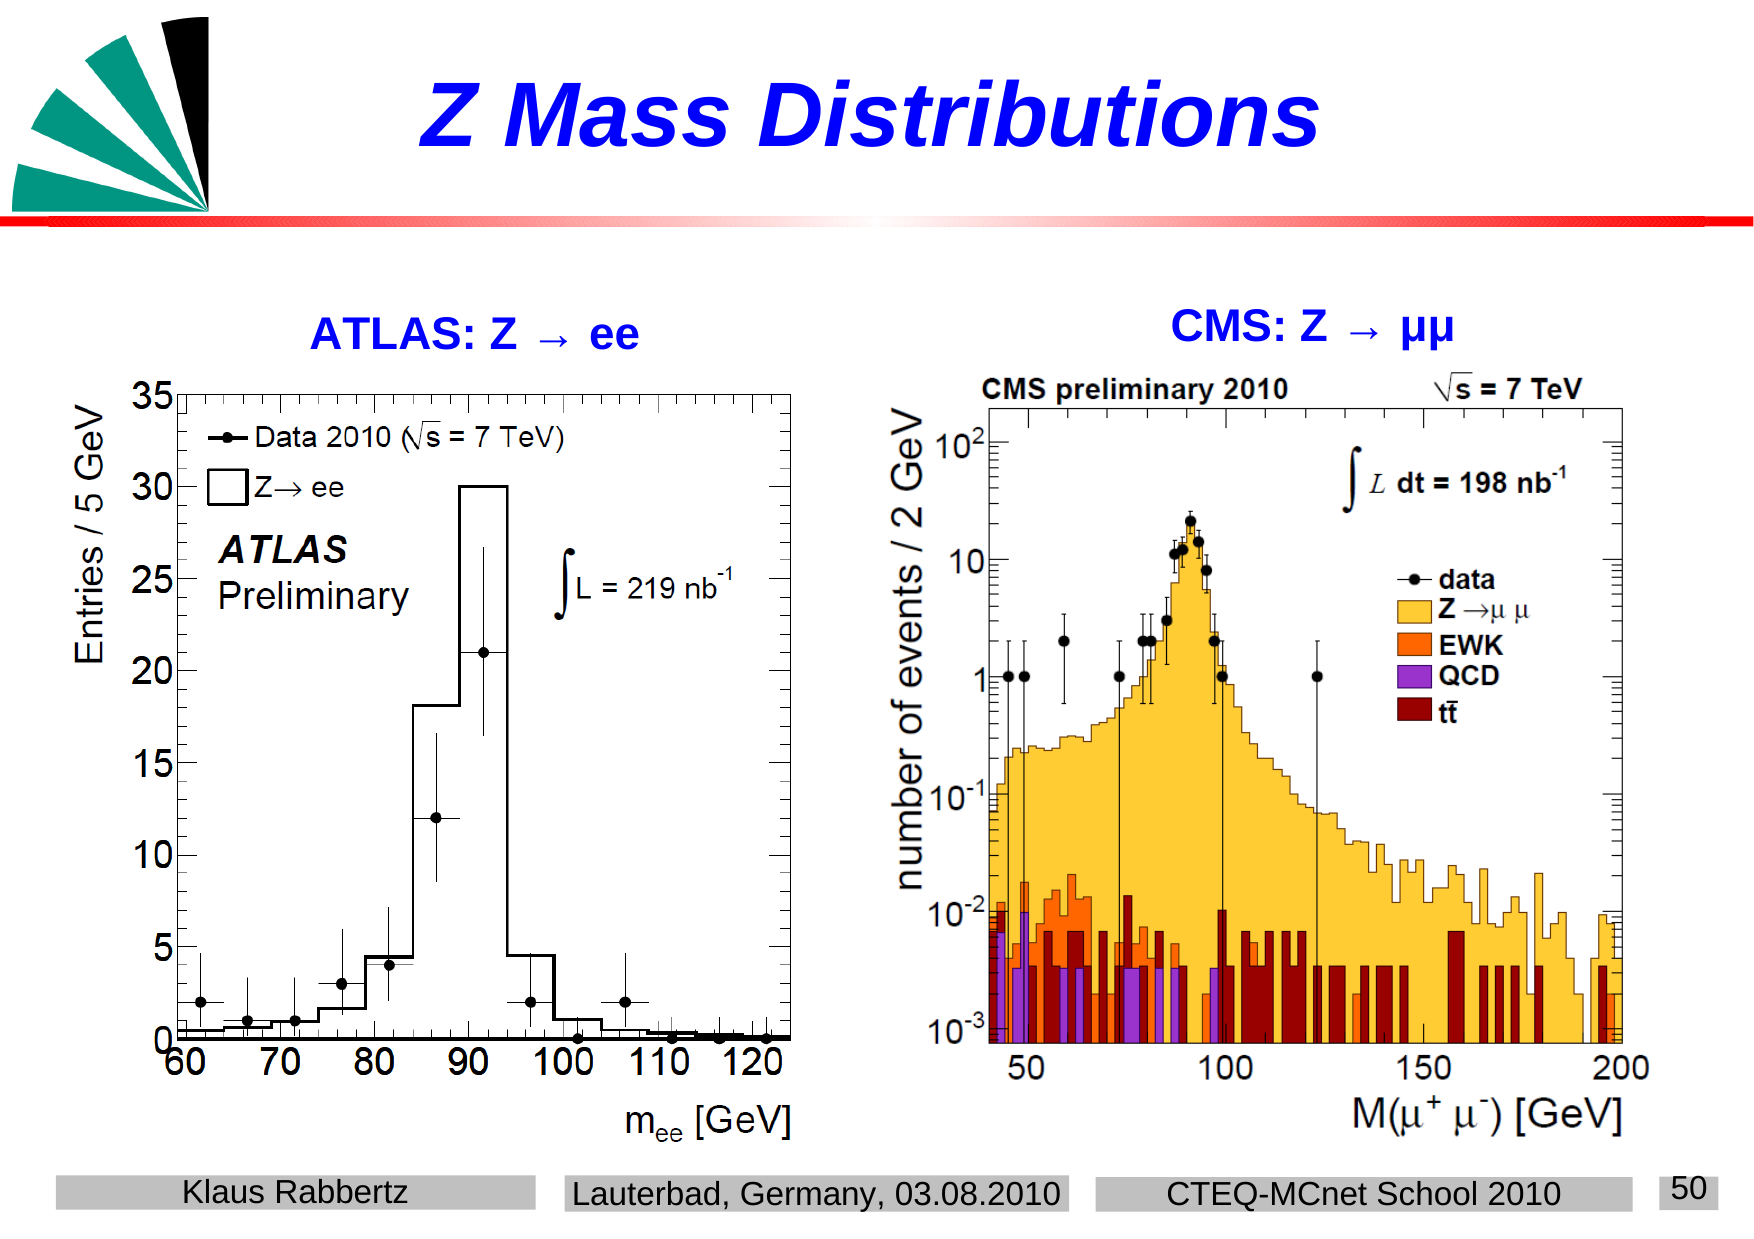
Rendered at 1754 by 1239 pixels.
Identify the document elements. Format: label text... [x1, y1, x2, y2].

title Z Mass Distributions [220, 22, 1525, 207]
picture [882, 360, 1651, 1150]
picture [12, 17, 209, 214]
picture [60, 377, 808, 1147]
text_box ATLAS: Z → ee [297, 301, 653, 366]
text_box CMS: Z → μμ [1158, 294, 1468, 359]
